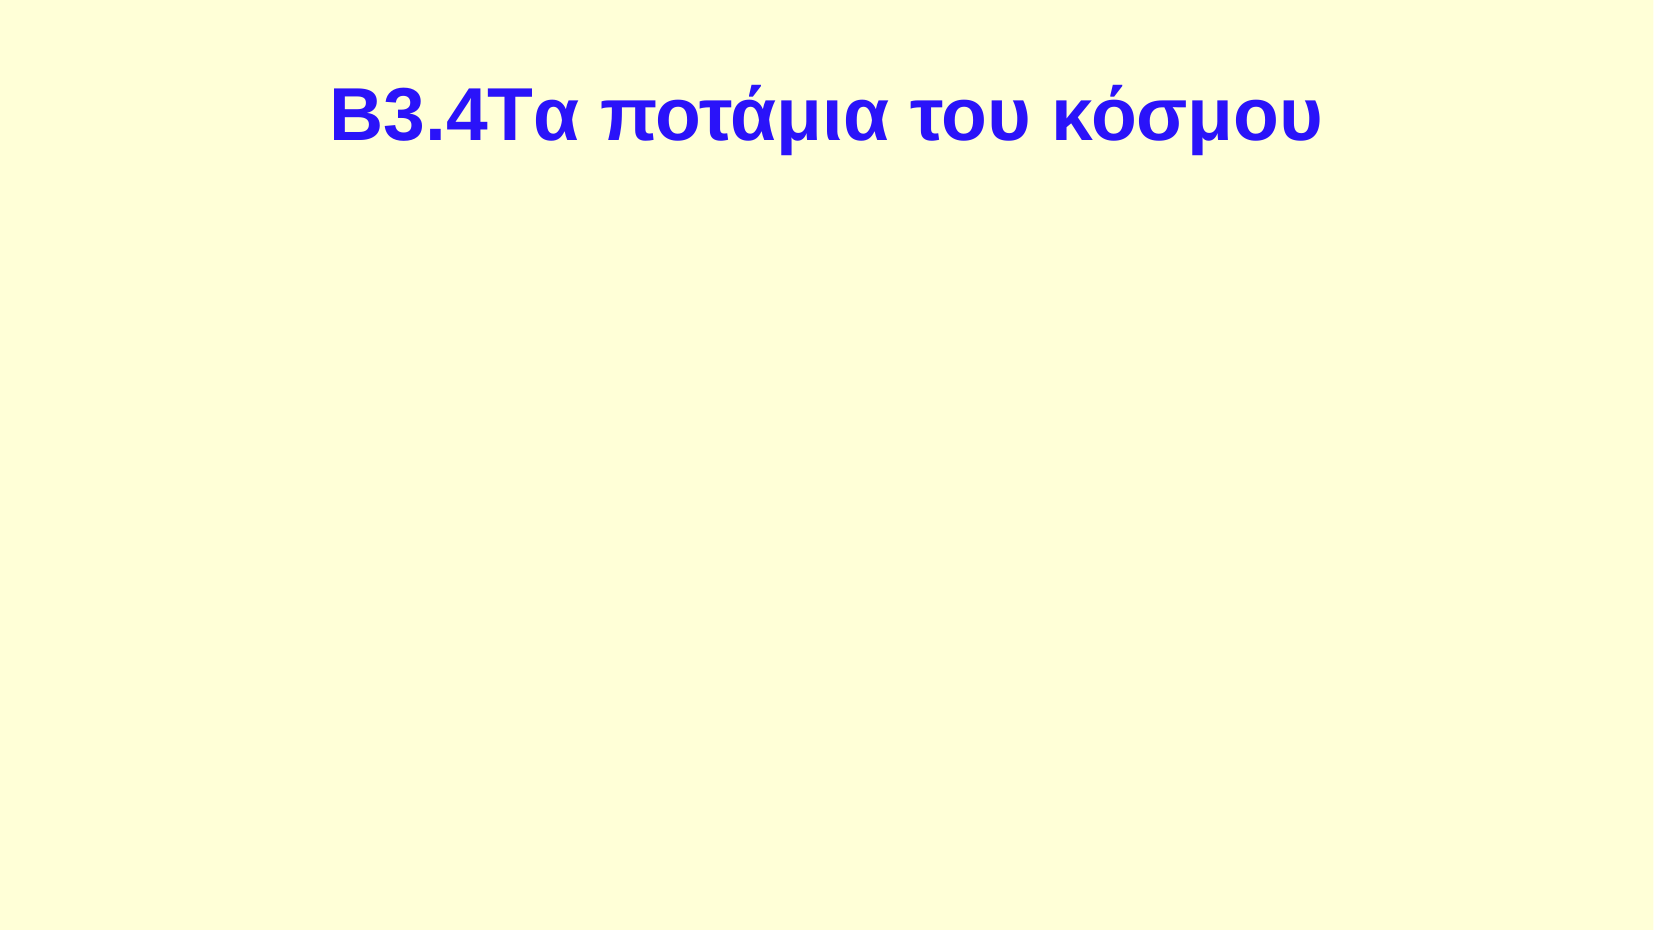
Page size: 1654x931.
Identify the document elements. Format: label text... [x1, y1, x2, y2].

title Β3.4Tα ποτάμια του κόσμου [82, 37, 1571, 193]
